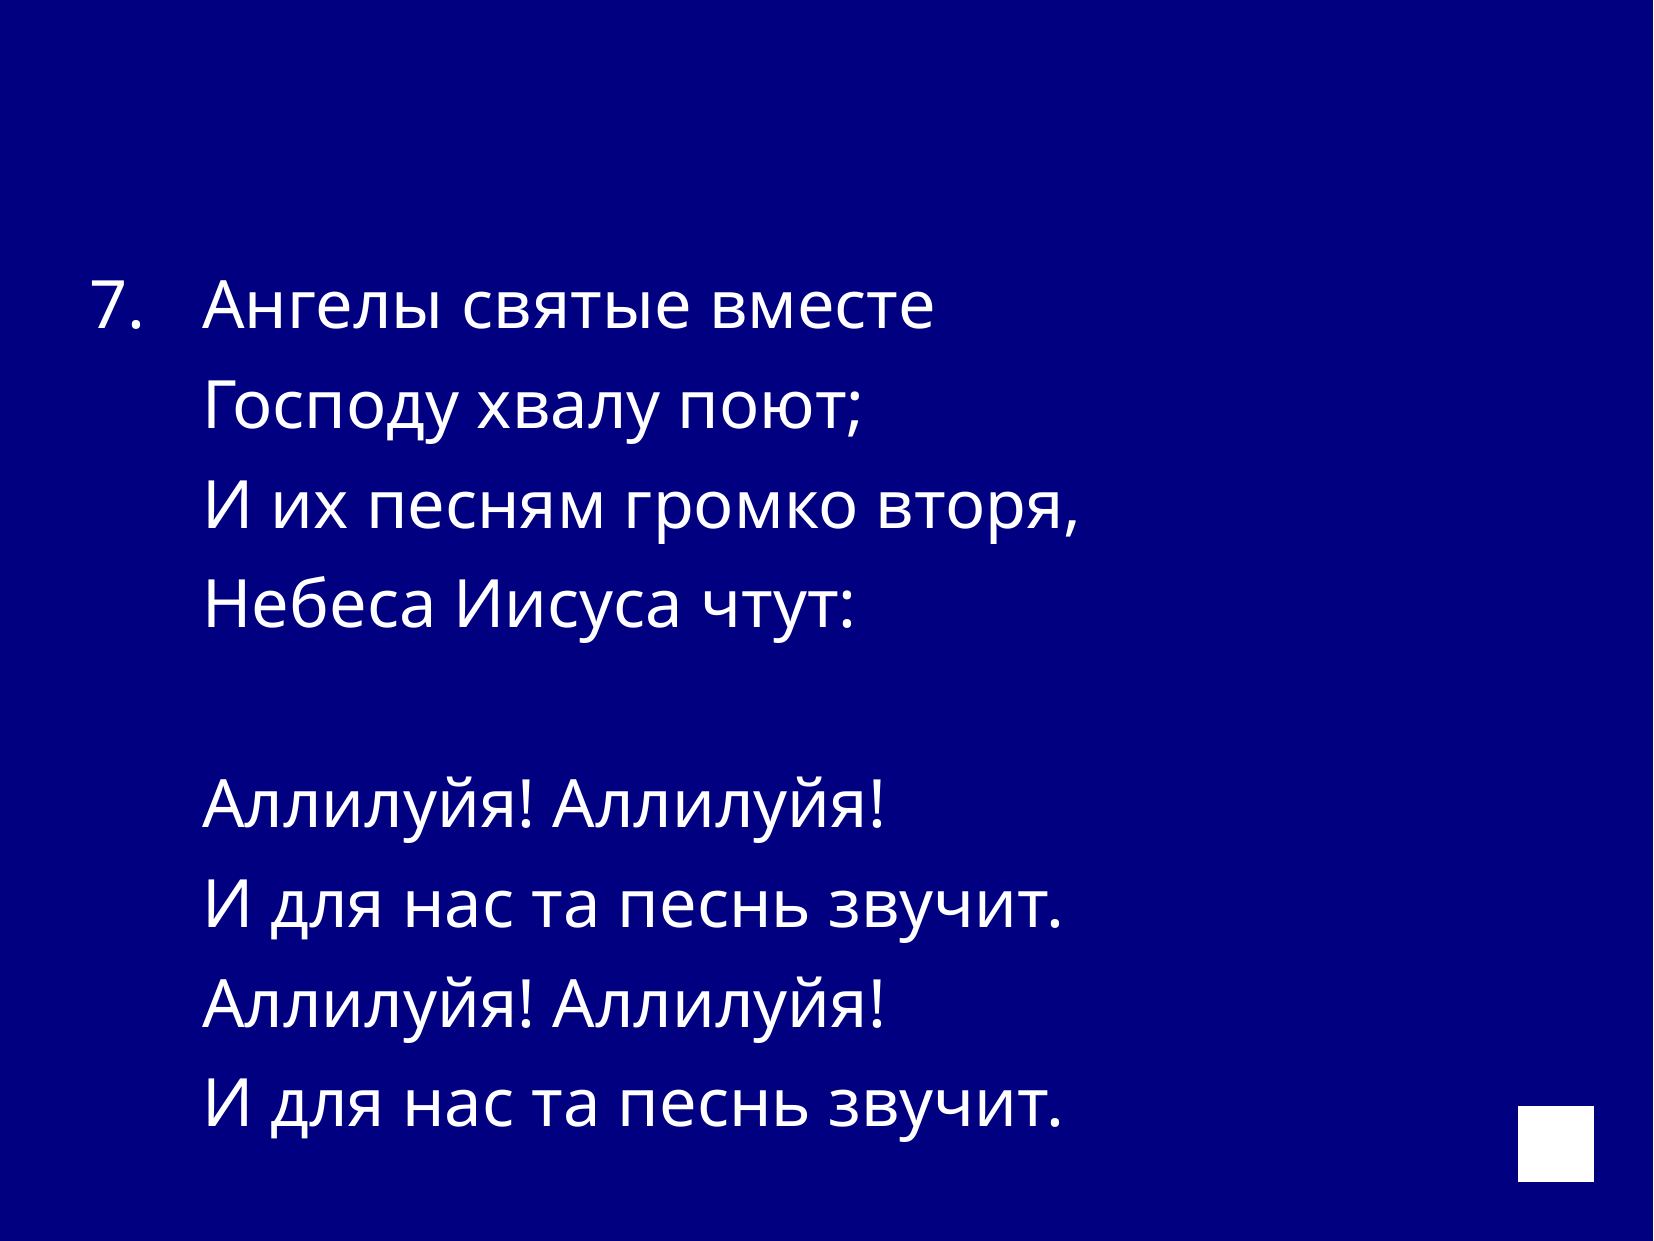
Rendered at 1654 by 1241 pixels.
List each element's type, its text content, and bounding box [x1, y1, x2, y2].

text_box [1518, 1106, 1594, 1182]
text_box 7. Ангелы святые вместе Господу хвалу поют; И их песням громко вторя, Небеса Иисуса чтут: Аллилуйя! Аллилуйя! И для нас та песнь звучит. Аллилуйя! Аллилуйя! И для нас та песнь звучит. [75, 150, 1576, 1163]
